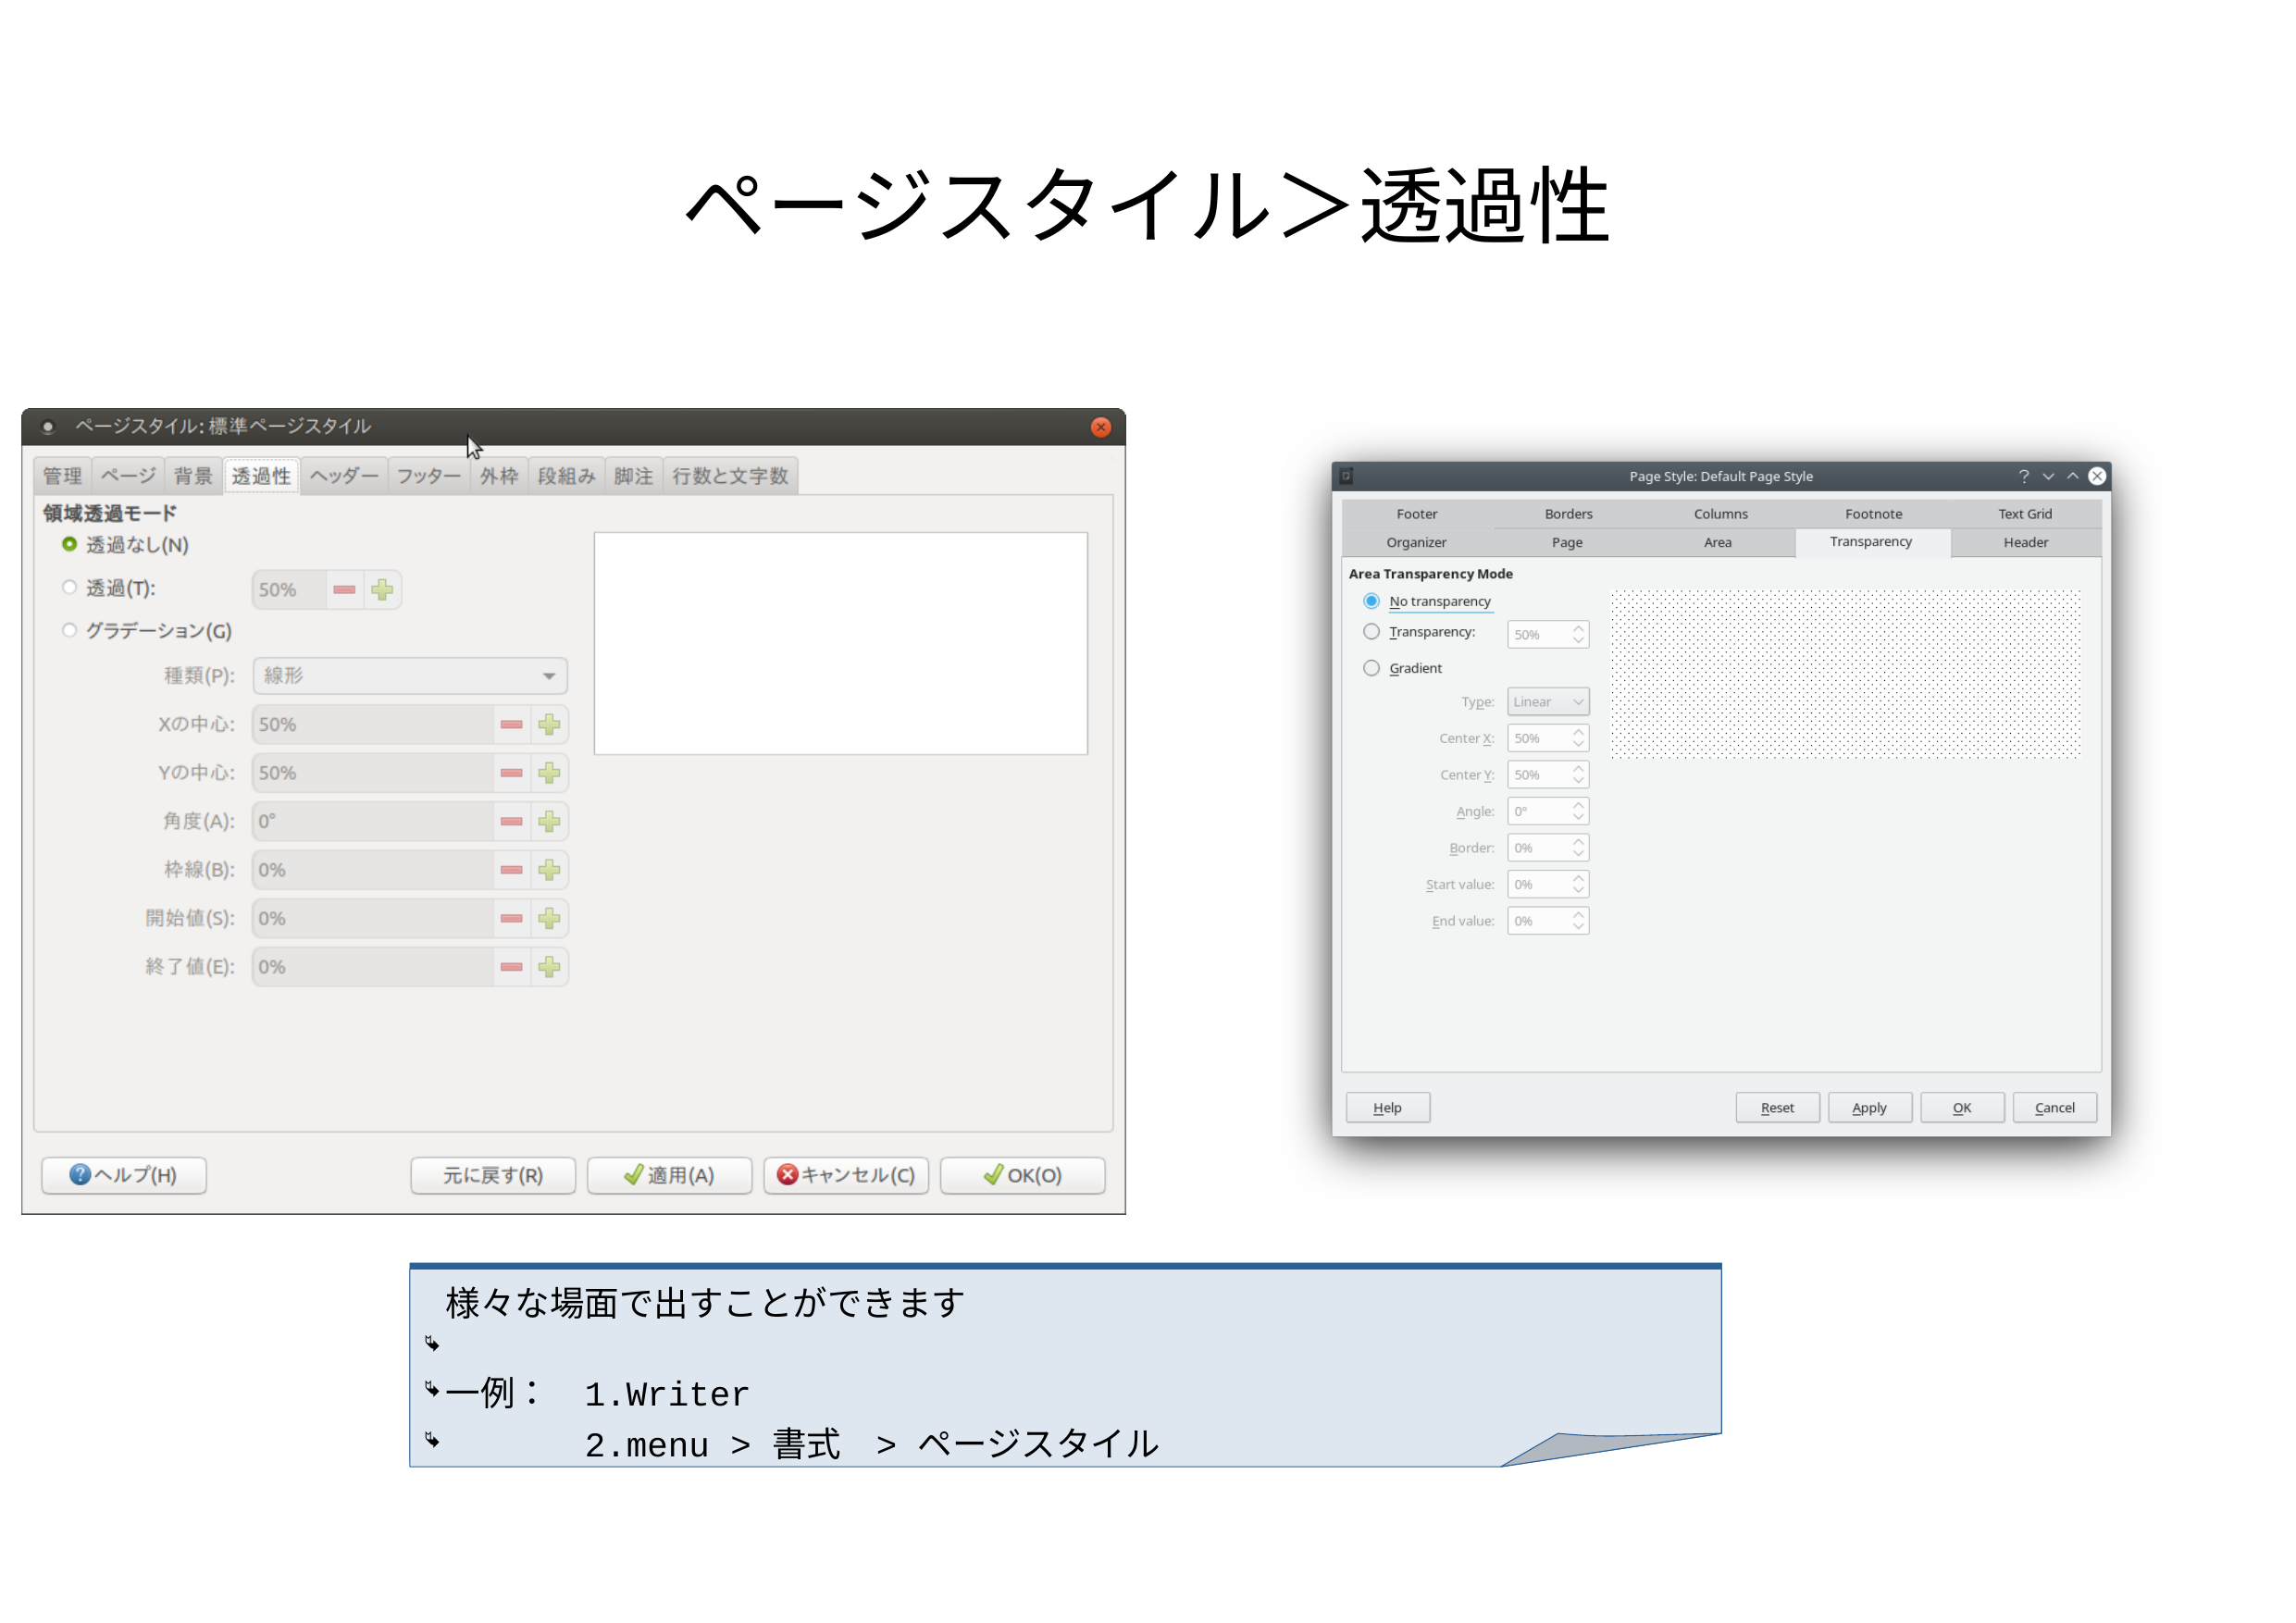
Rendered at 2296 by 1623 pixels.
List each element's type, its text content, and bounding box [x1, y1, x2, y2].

picture [1266, 408, 2178, 1215]
title ページスタイル＞透過性 [115, 64, 2181, 336]
picture [21, 408, 1126, 1215]
text_box 様々な場面で出すことができます 一例： 1.Writer 2.menu > 書式 > ページスタイル [409, 1269, 1722, 1468]
